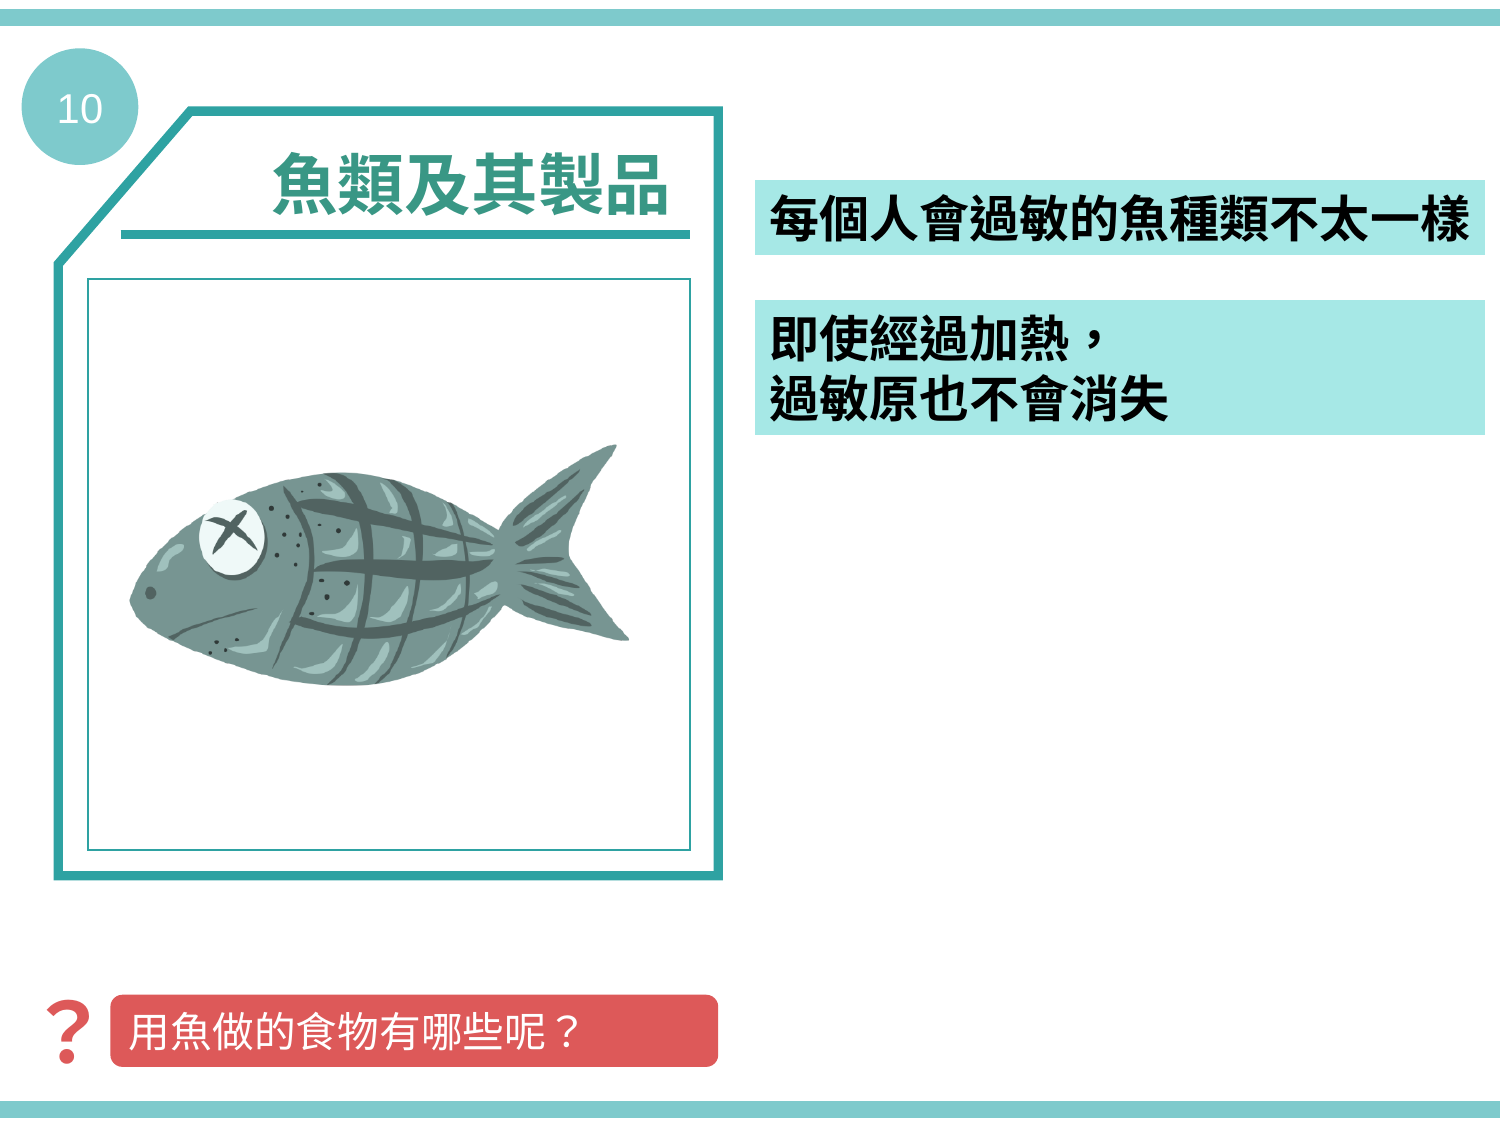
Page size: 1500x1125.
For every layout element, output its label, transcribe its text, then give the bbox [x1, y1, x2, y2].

text_box [0, 1101, 1500, 1118]
text_box ？ [11, 973, 118, 1090]
picture [58, 331, 668, 789]
text_box 魚類及其製品 [256, 135, 687, 230]
text_box 即使經過加熱， 過敏原也不會消失 [755, 300, 1485, 435]
text_box 用魚做的食物有哪些呢？ [118, 994, 719, 1067]
text_box 每個人會過敏的魚種類不太一樣 [755, 180, 1485, 255]
text_box 10 [21, 48, 139, 165]
text_box [0, 9, 1500, 26]
